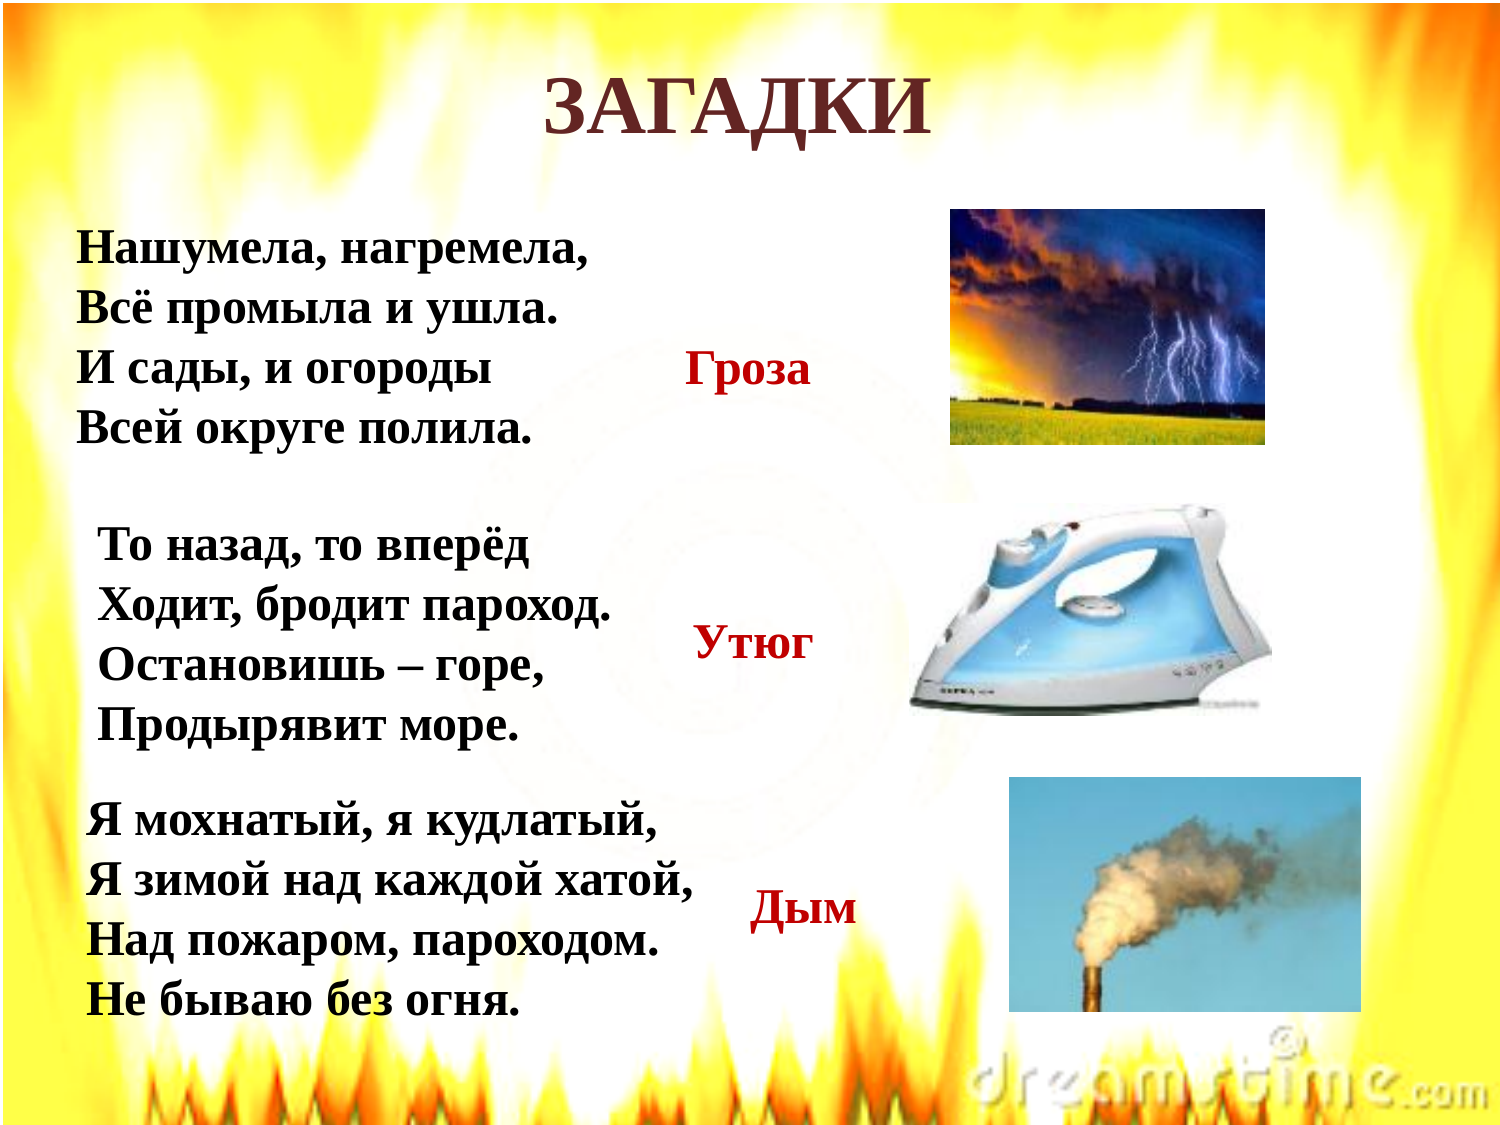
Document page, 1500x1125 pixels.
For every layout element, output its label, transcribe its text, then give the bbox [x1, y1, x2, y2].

text_box ЗАГАДКИ [527, 42, 948, 158]
text_box Утюг [677, 601, 830, 677]
text_box То назад, то вперёд Ходит, бродит пароход. Остановишь – горе, Продырявит море. [82, 503, 644, 759]
text_box Я мохнатый, я кудлатый, Я зимой над каждой хатой, Над пожаром, пароходом. Не бываю без огня. [71, 777, 738, 1033]
text_box Гроза [670, 327, 827, 402]
text_box Нашумела, нагремела, Всё промыла и ушла. И сады, и огороды Всей округе полила. [61, 206, 605, 461]
text_box Дым [738, 866, 873, 942]
picture [3, 3, 1500, 1125]
